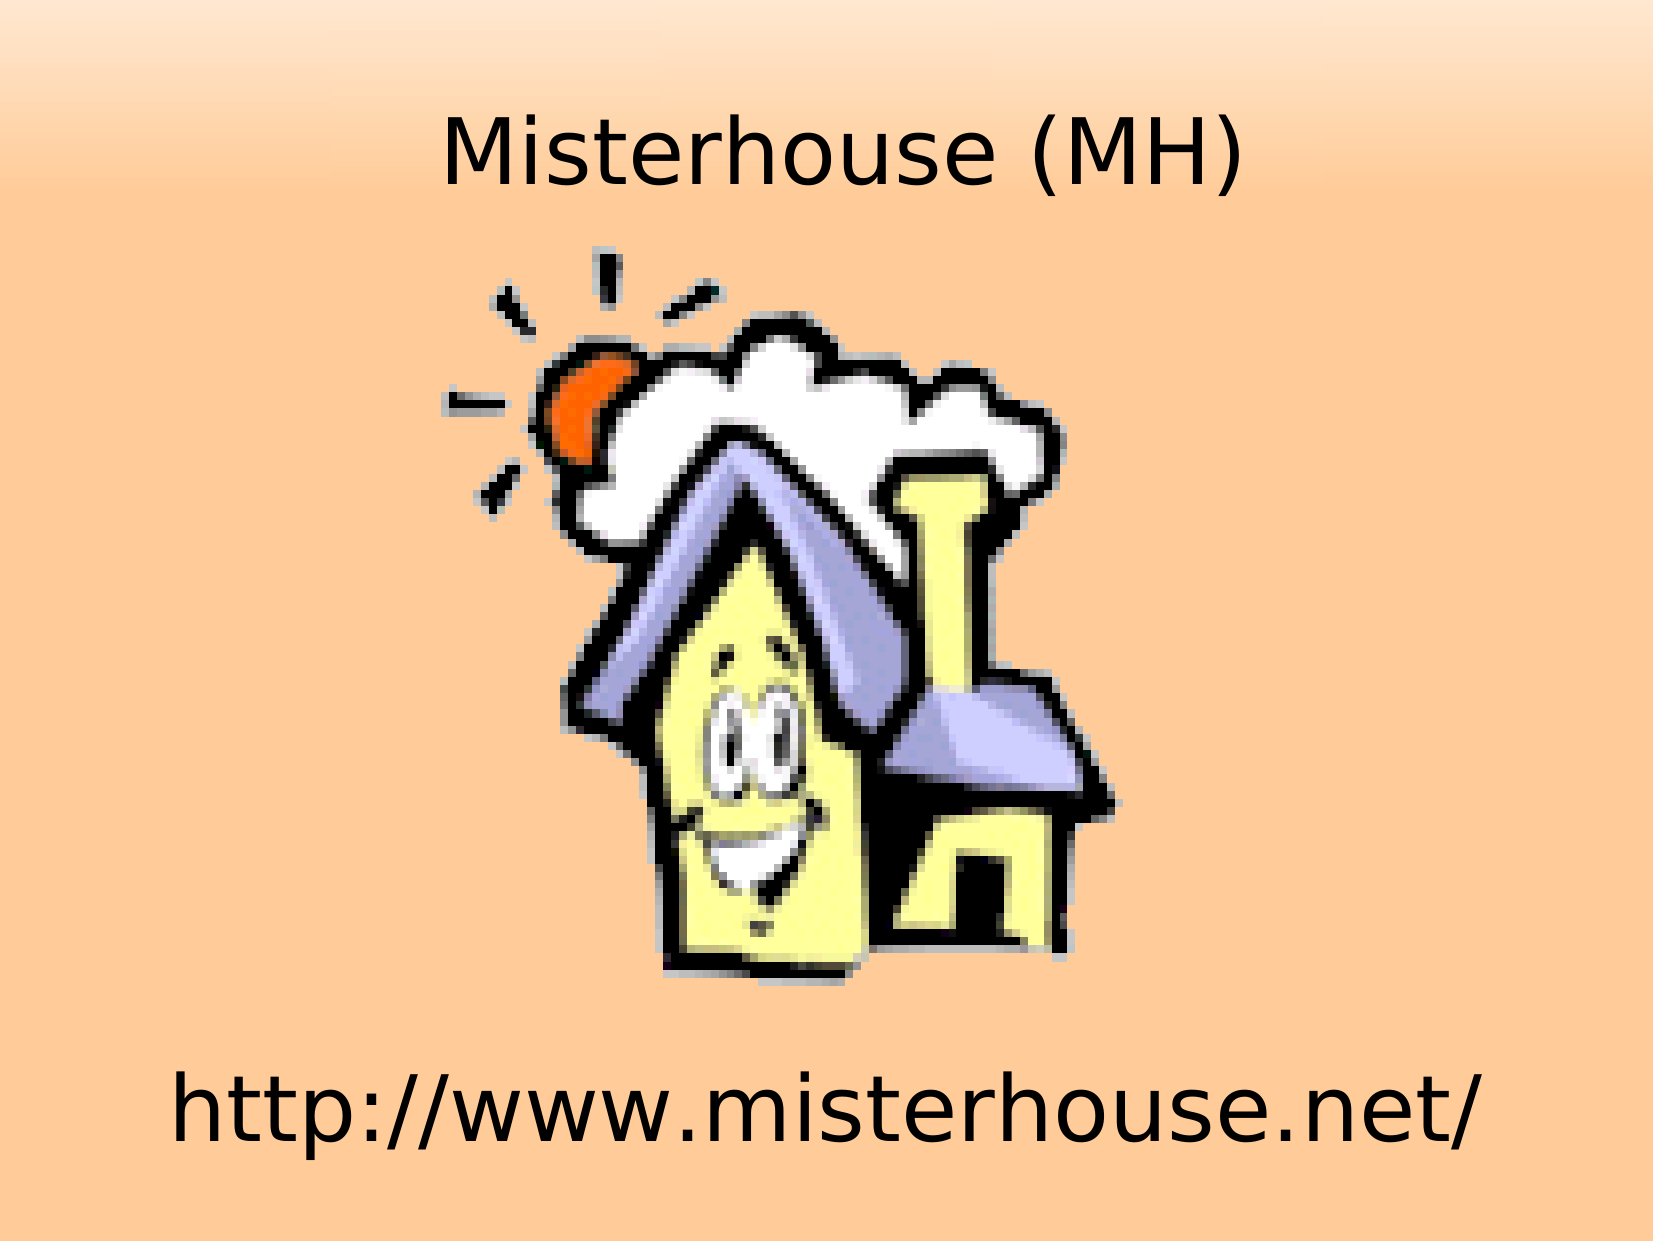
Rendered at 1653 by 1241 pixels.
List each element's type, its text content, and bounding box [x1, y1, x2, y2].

picture [0, 0, 1653, 188]
title Misterhouse (MH)‏ [82, 49, 1571, 219]
chart [82, 219, 1571, 1006]
text_box http://www.misterhouse.net/ [82, 1006, 1571, 1214]
